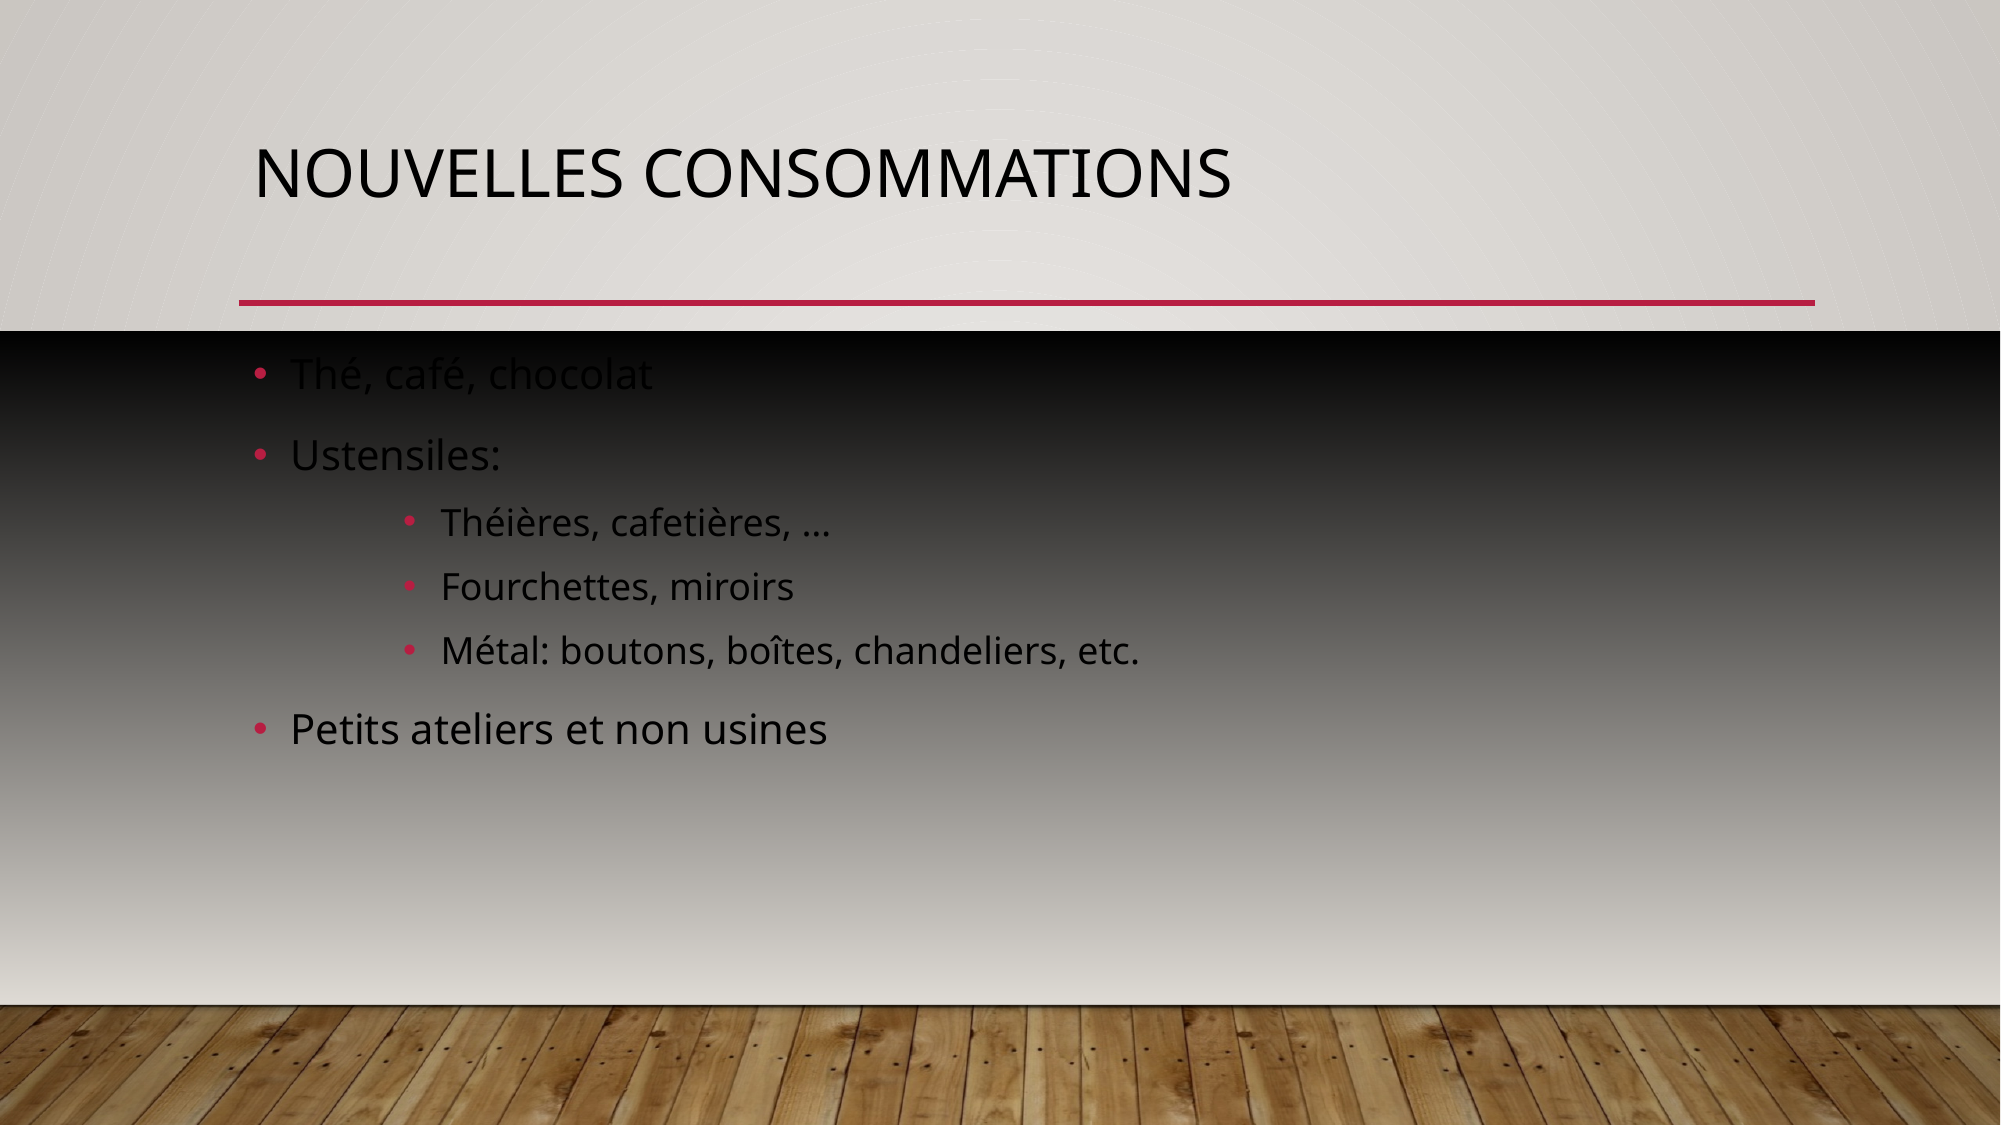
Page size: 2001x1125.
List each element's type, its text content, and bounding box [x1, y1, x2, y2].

list Thé, café, chocolat Ustensiles: Théières, cafetières, … Fourchettes, miroirs Métal: boutons, boîtes, chandeliers, etc. Petits ateliers et non usines [238, 330, 1814, 897]
title Nouvelles consommations [238, 131, 1814, 305]
